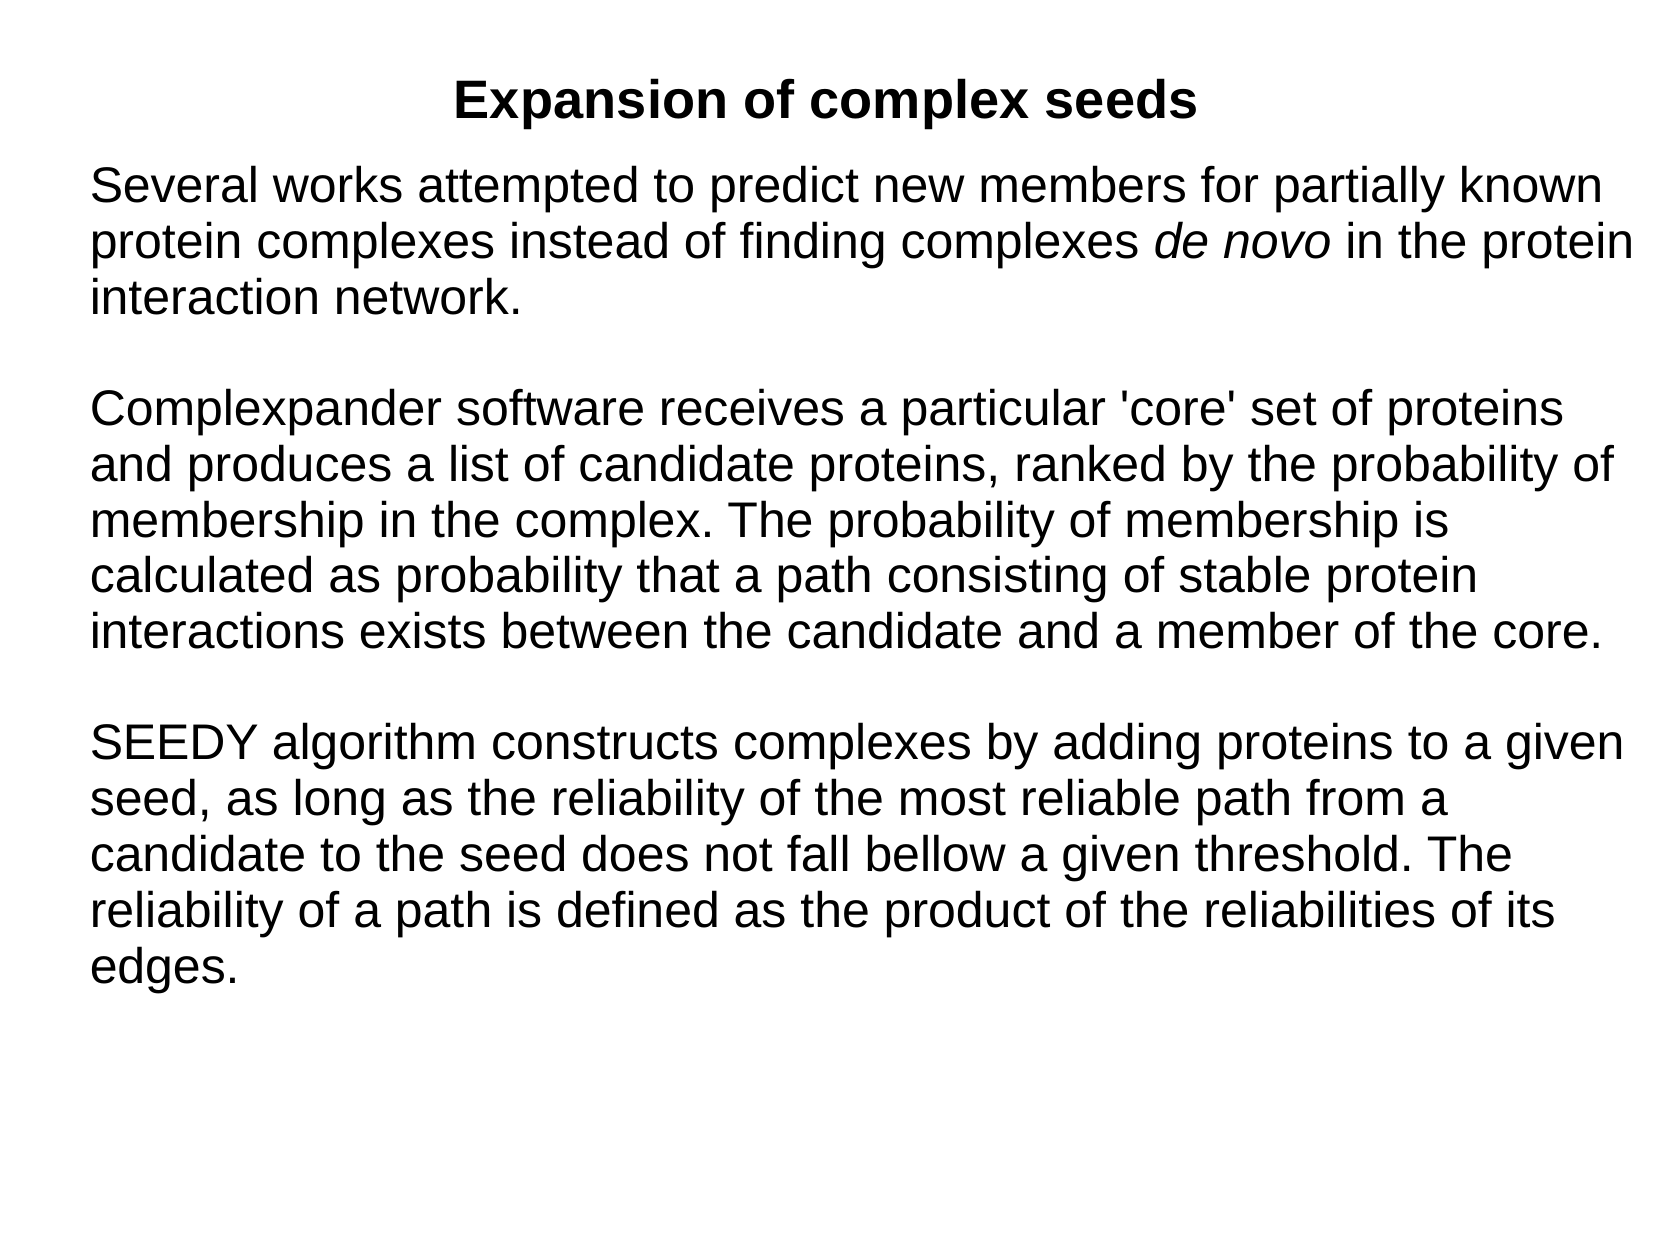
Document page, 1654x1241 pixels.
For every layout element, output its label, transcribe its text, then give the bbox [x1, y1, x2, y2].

text_box Expansion of complex seeds [408, 62, 1245, 139]
text_box Several works attempted to predict new members for partially known protein complexes instead of finding complexes de novo in the protein interaction network. Complexpander software receives a particular 'core' set of proteins and produces a list of candidate proteins, ranked by the probability of membership in the complex. The probability of membership is calculated as probability that a path consisting of stable protein interactions exists between the candidate and a member of the core. SEEDY algorithm constructs complexes by adding proteins to a given seed, as long as the reliability of the most reliable path from a candidate to the seed does not fall bellow a given threshold. The reliability of a path is defined as the product of the reliabilities of its edges. [75, 150, 1651, 1113]
